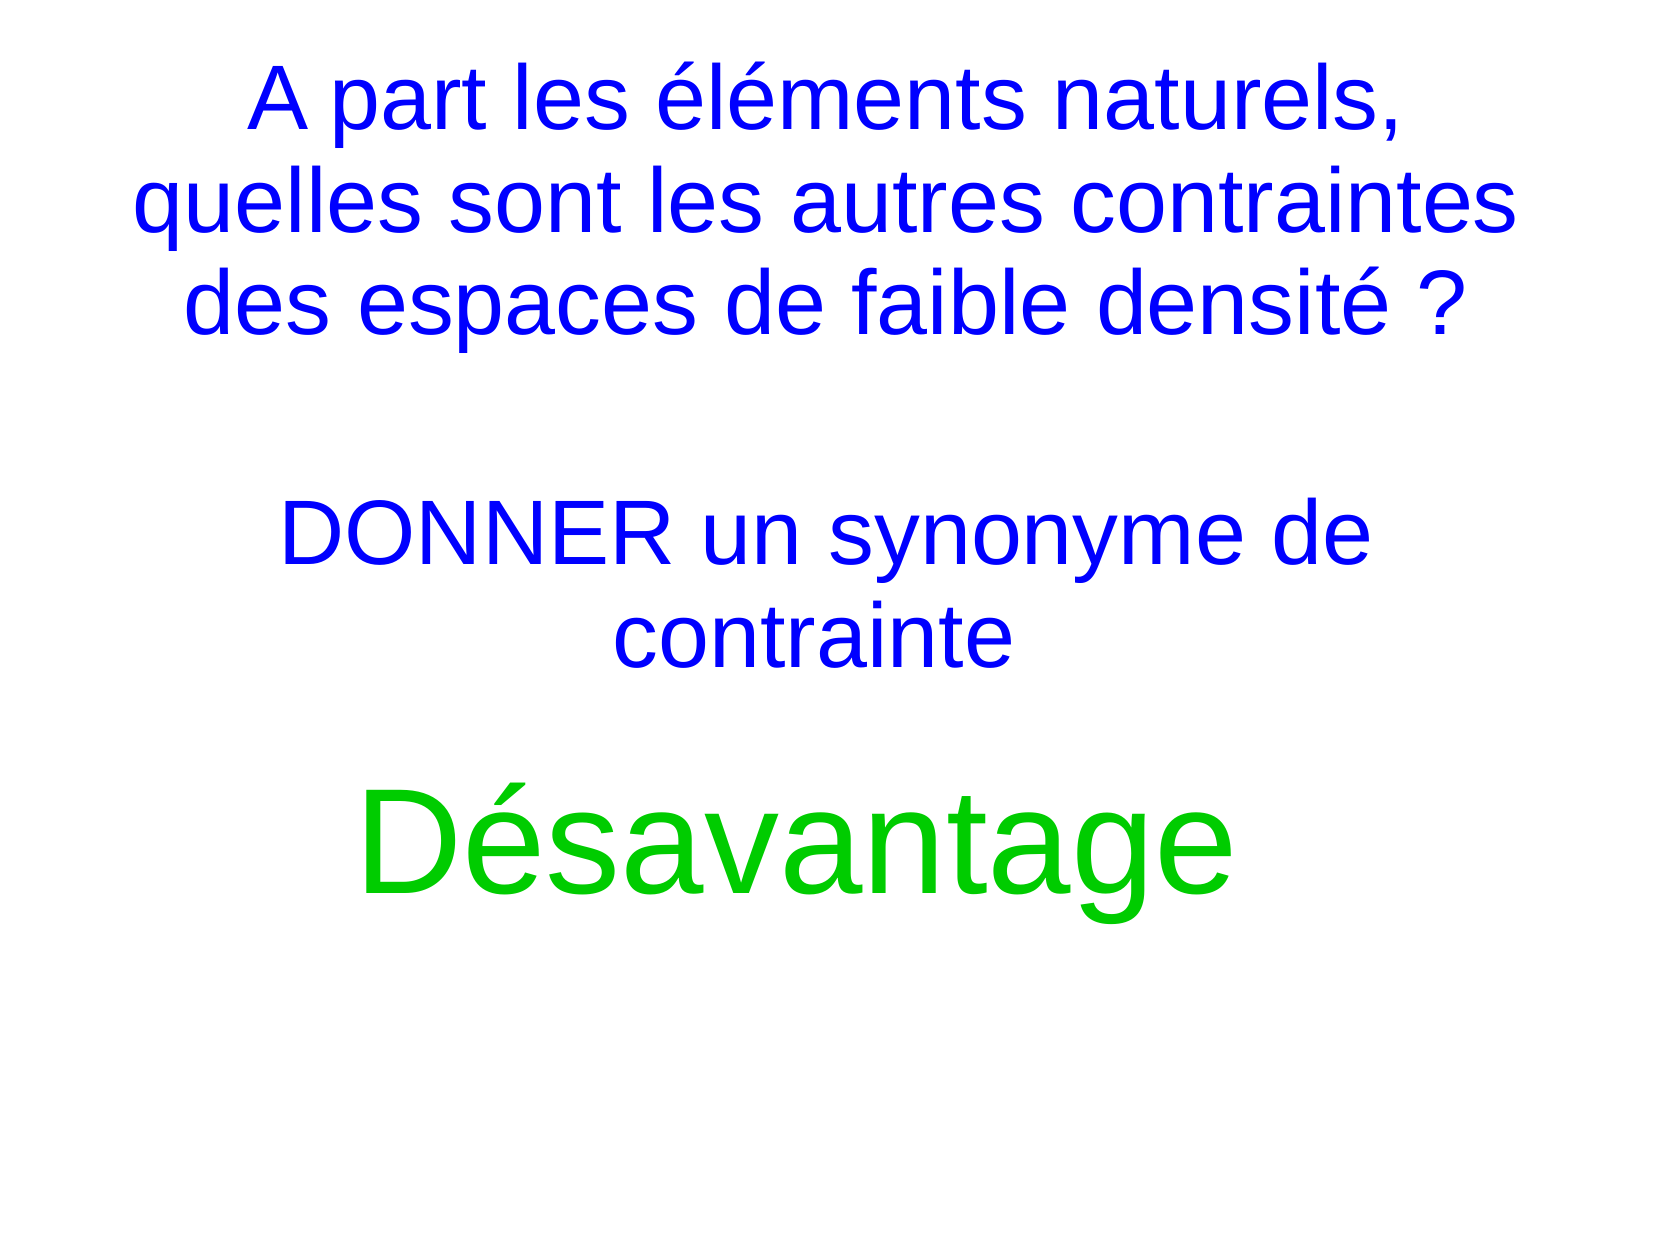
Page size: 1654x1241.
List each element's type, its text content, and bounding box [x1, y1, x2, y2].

title DONNER un synonyme de contrainte [118, 430, 1536, 739]
title A part les éléments naturels, quelles sont les autres contraintes des espaces de faible densité ? [118, 46, 1536, 355]
title Désavantage [354, 739, 1371, 1004]
